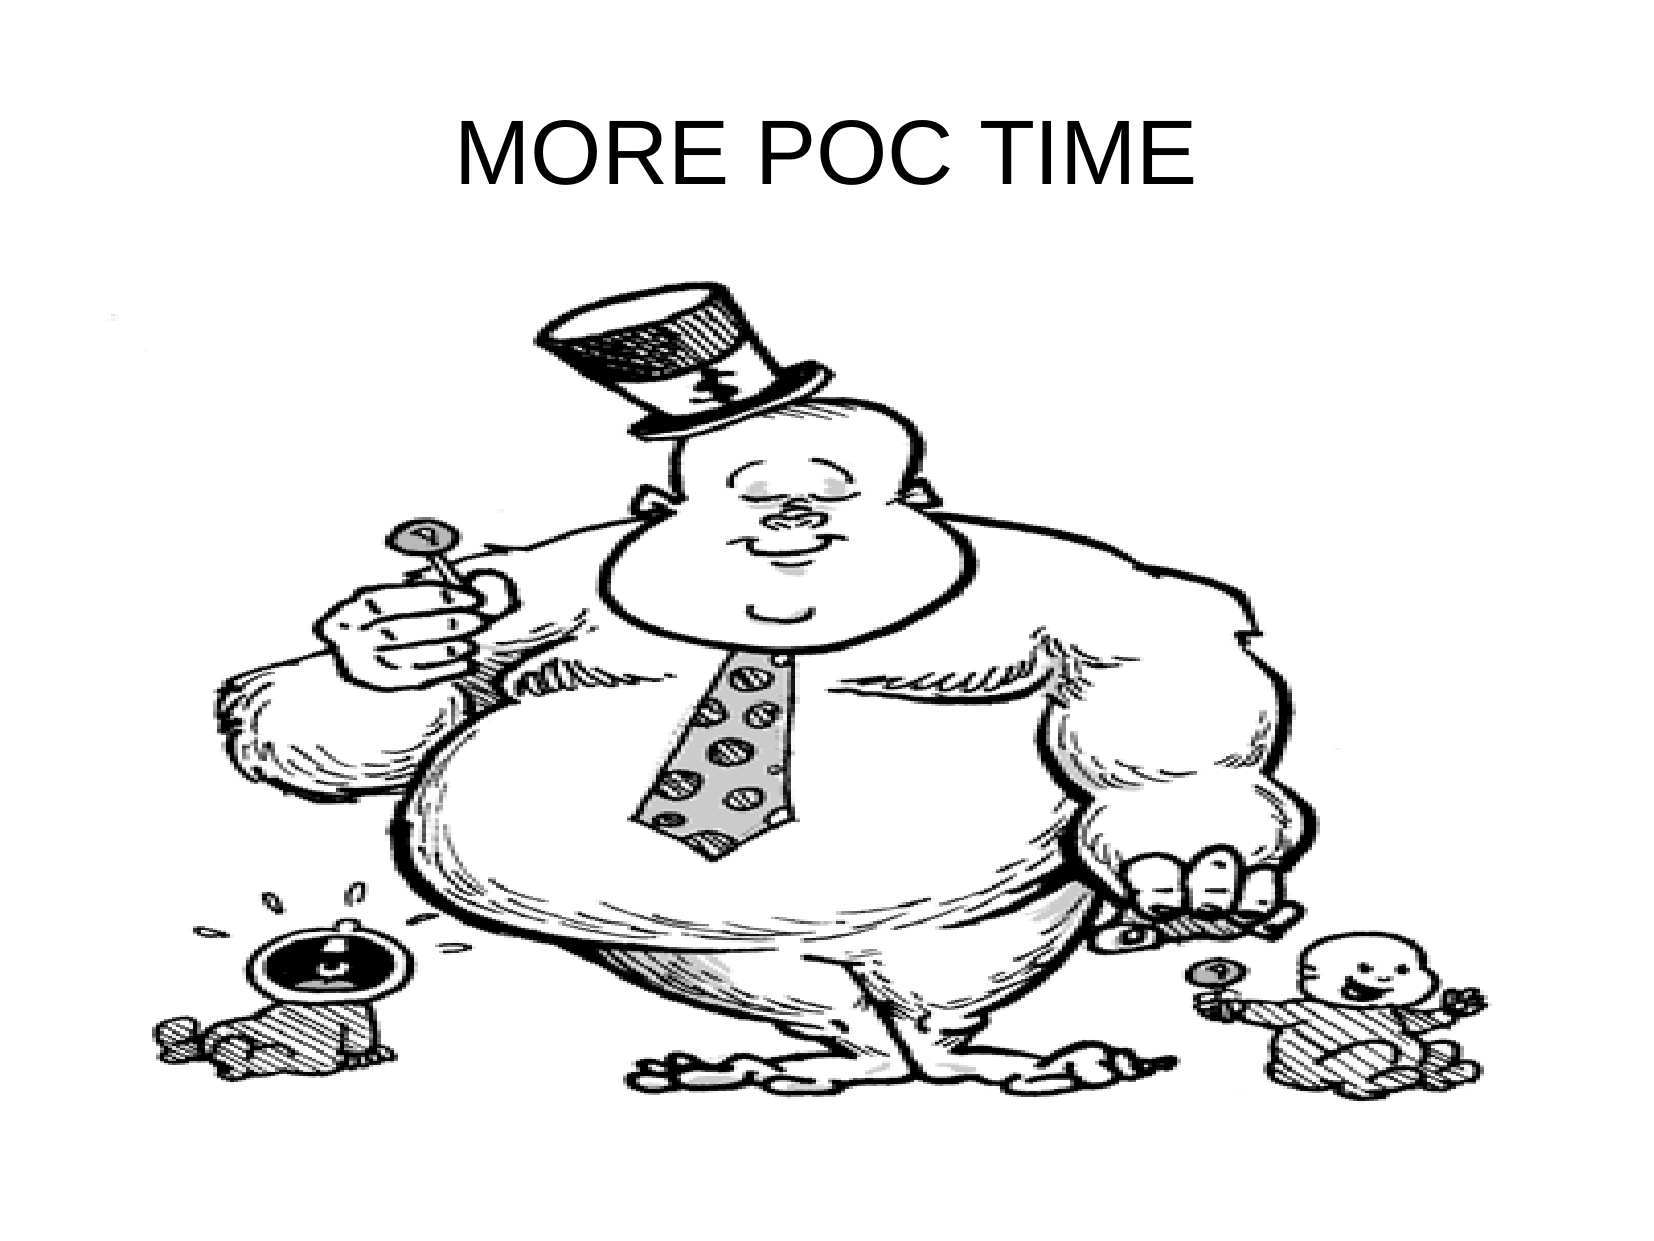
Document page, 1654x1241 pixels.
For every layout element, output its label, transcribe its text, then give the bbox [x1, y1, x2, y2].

picture [103, 262, 1538, 1126]
title MORE POC TIME [82, 49, 1571, 257]
